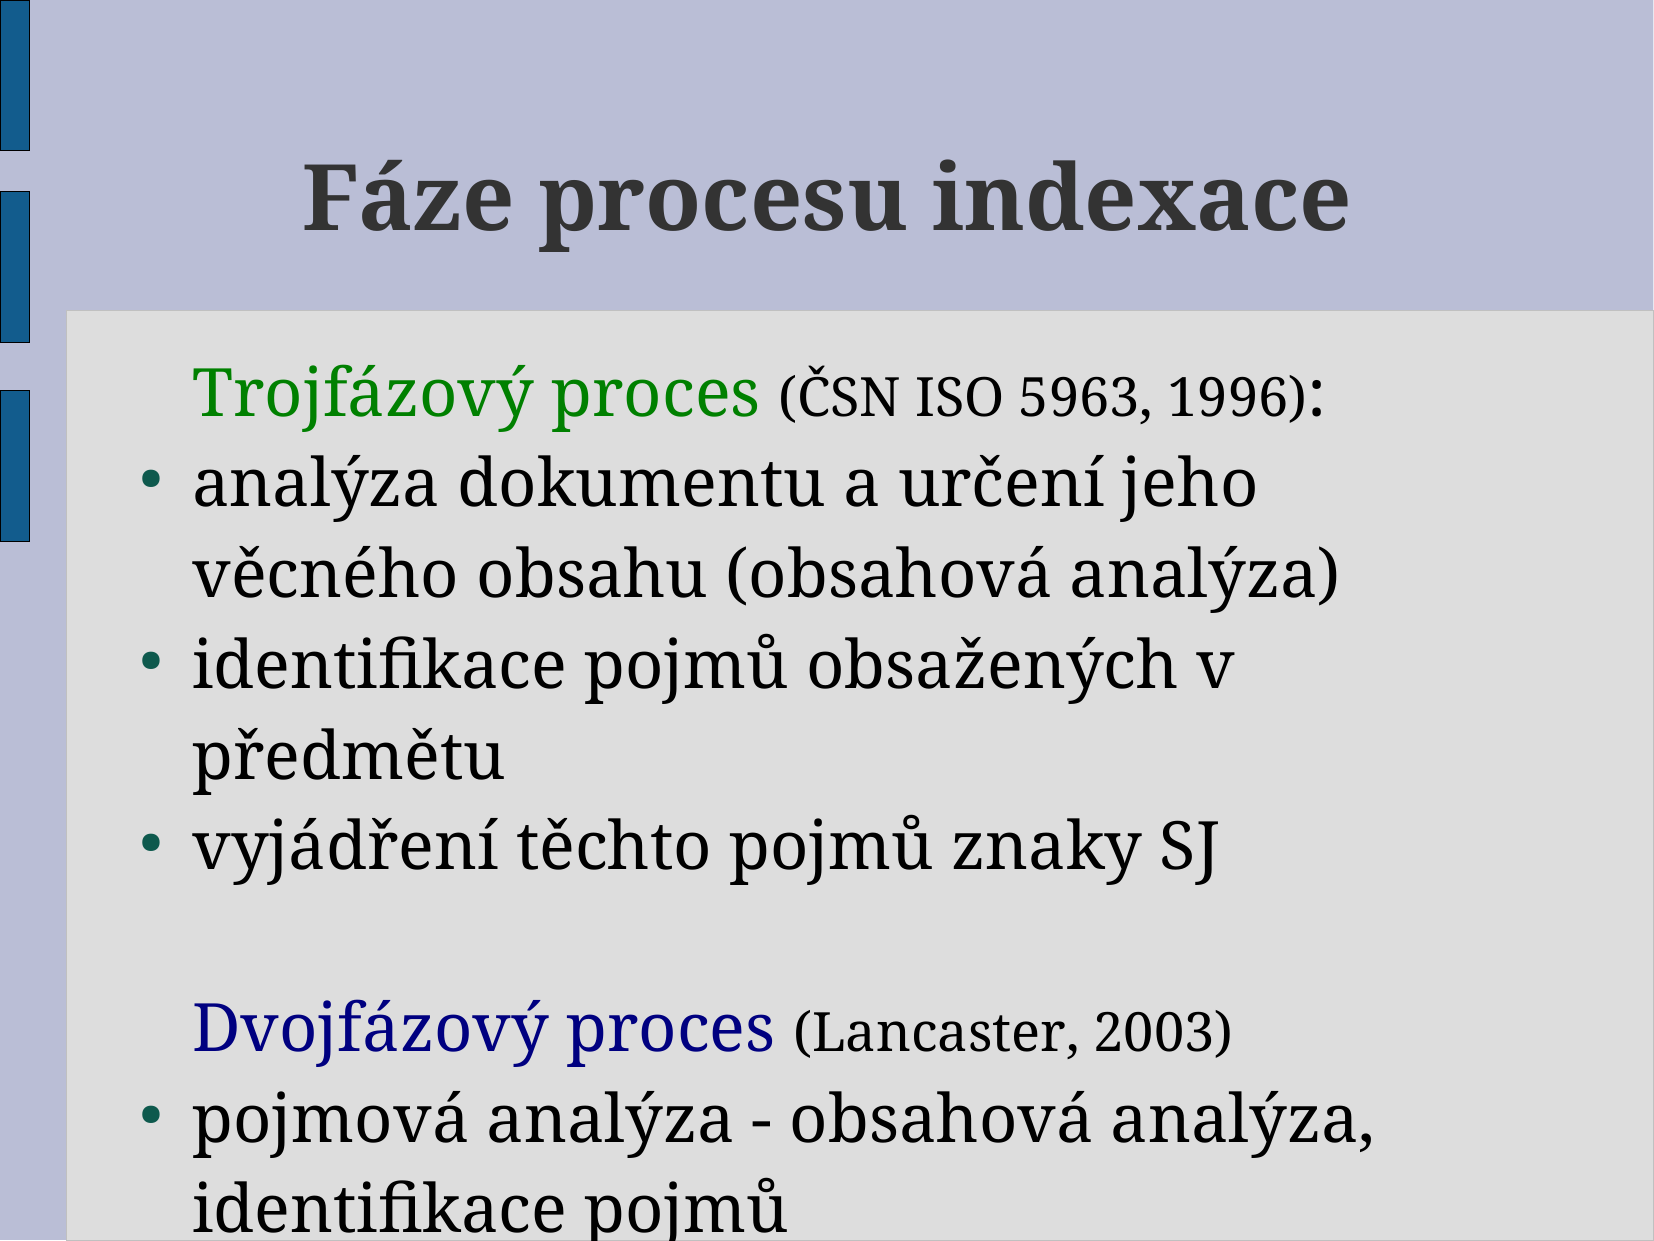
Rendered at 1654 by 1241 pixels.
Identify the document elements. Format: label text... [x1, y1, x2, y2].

list Trojfázový proces (ČSN ISO 5963, 1996): analýza dokumentu a určení jeho věcného obsahu (obsahová analýza) identifikace pojmů obsažených v předmětu vyjádření těchto pojmů znaky SJ Dvojfázový proces (Lancaster, 2003) pojmová analýza - obsahová analýza, identifikace pojmů vyjádření pojmů znaky SJ [121, 344, 1534, 1241]
title Fáze procesu indexace [121, 91, 1534, 299]
